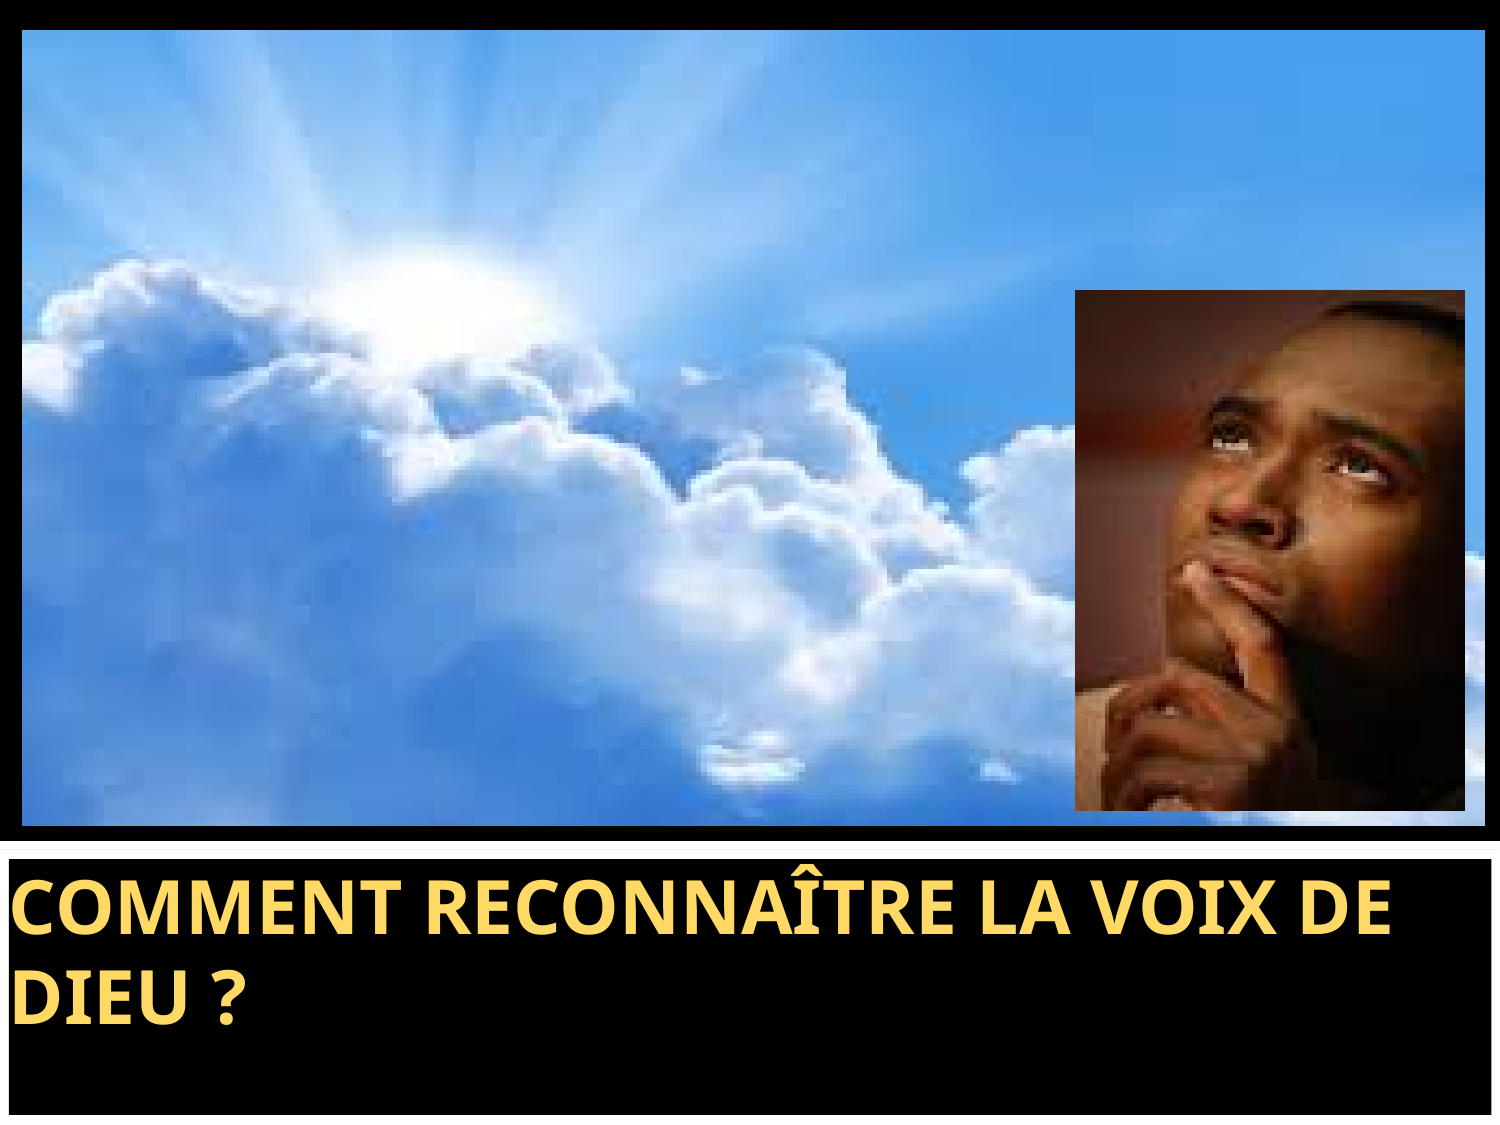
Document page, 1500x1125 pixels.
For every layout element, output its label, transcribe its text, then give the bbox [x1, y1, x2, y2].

list COMMENT RECONNAÎTRE LA VOIX DE DIEU ? [8, 859, 1492, 1115]
picture [22, 30, 1485, 826]
